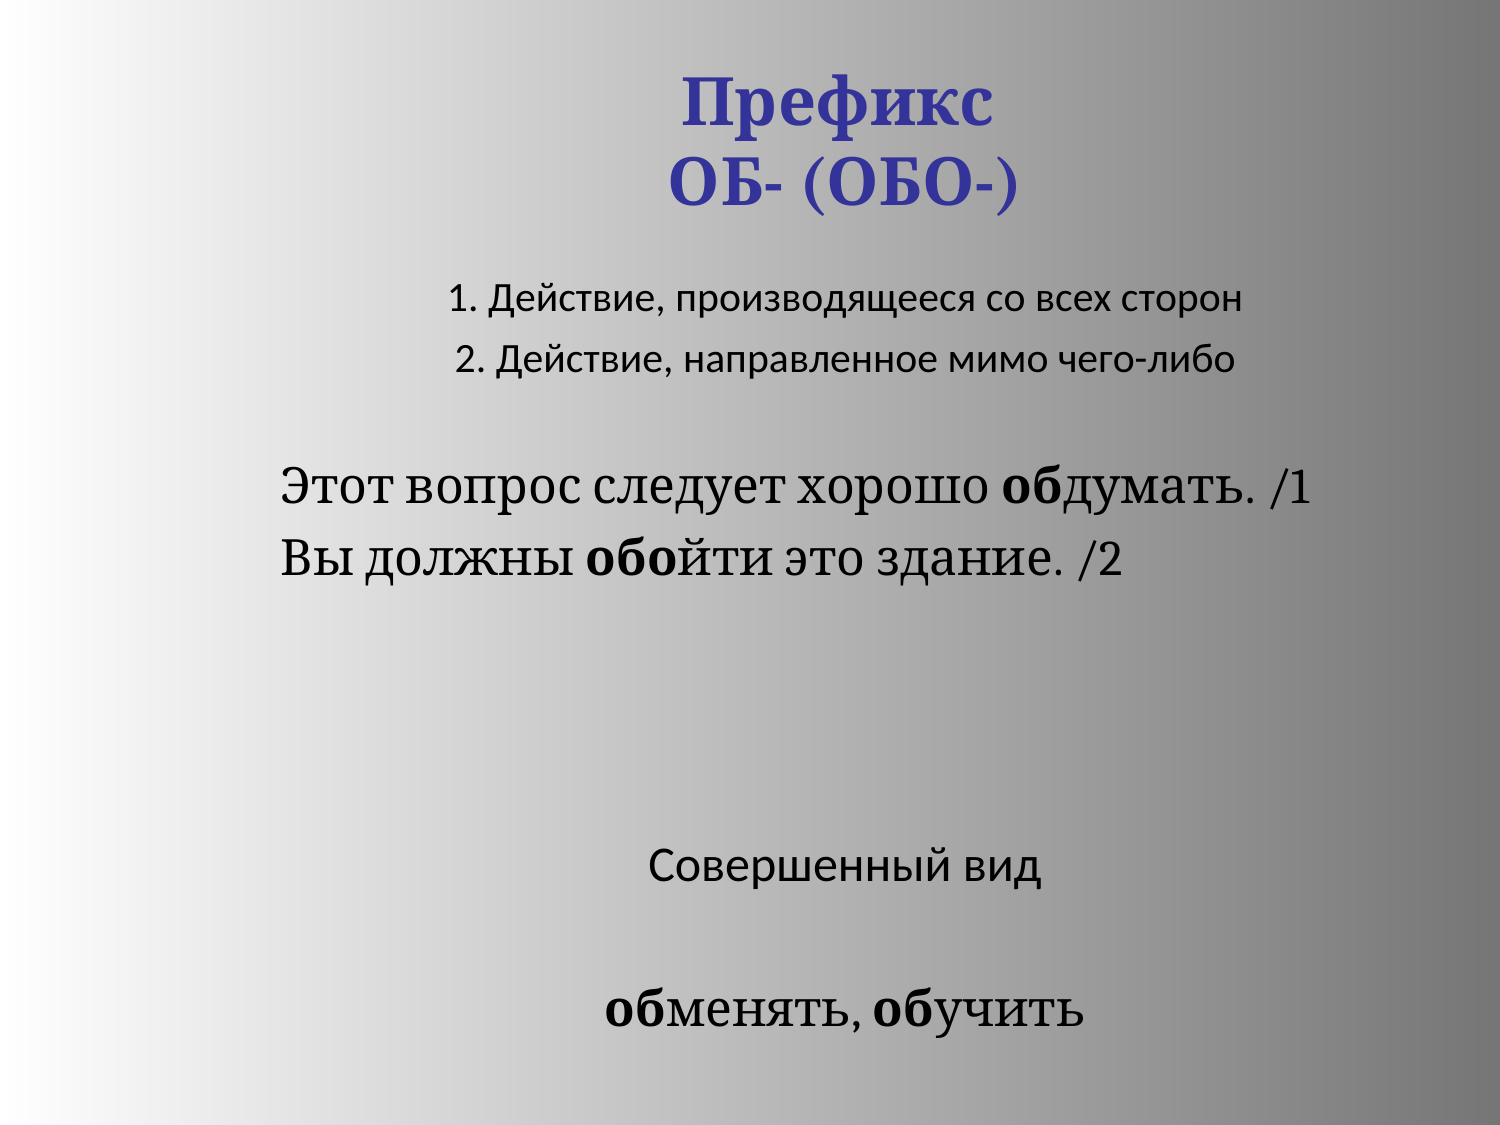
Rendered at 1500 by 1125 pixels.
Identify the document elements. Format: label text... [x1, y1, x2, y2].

text_box Совершенный вид обменять, обучить [265, 751, 1426, 1052]
list 1. Действие, производящееся со всех сторон 2. Действие, направленное мимо чего-либо Этот вопрос следует хорошо обдумать. /1 Вы должны обойти это здание. /2 [265, 262, 1426, 717]
title Префикс ОБ- (ОБО-) [265, 45, 1426, 233]
